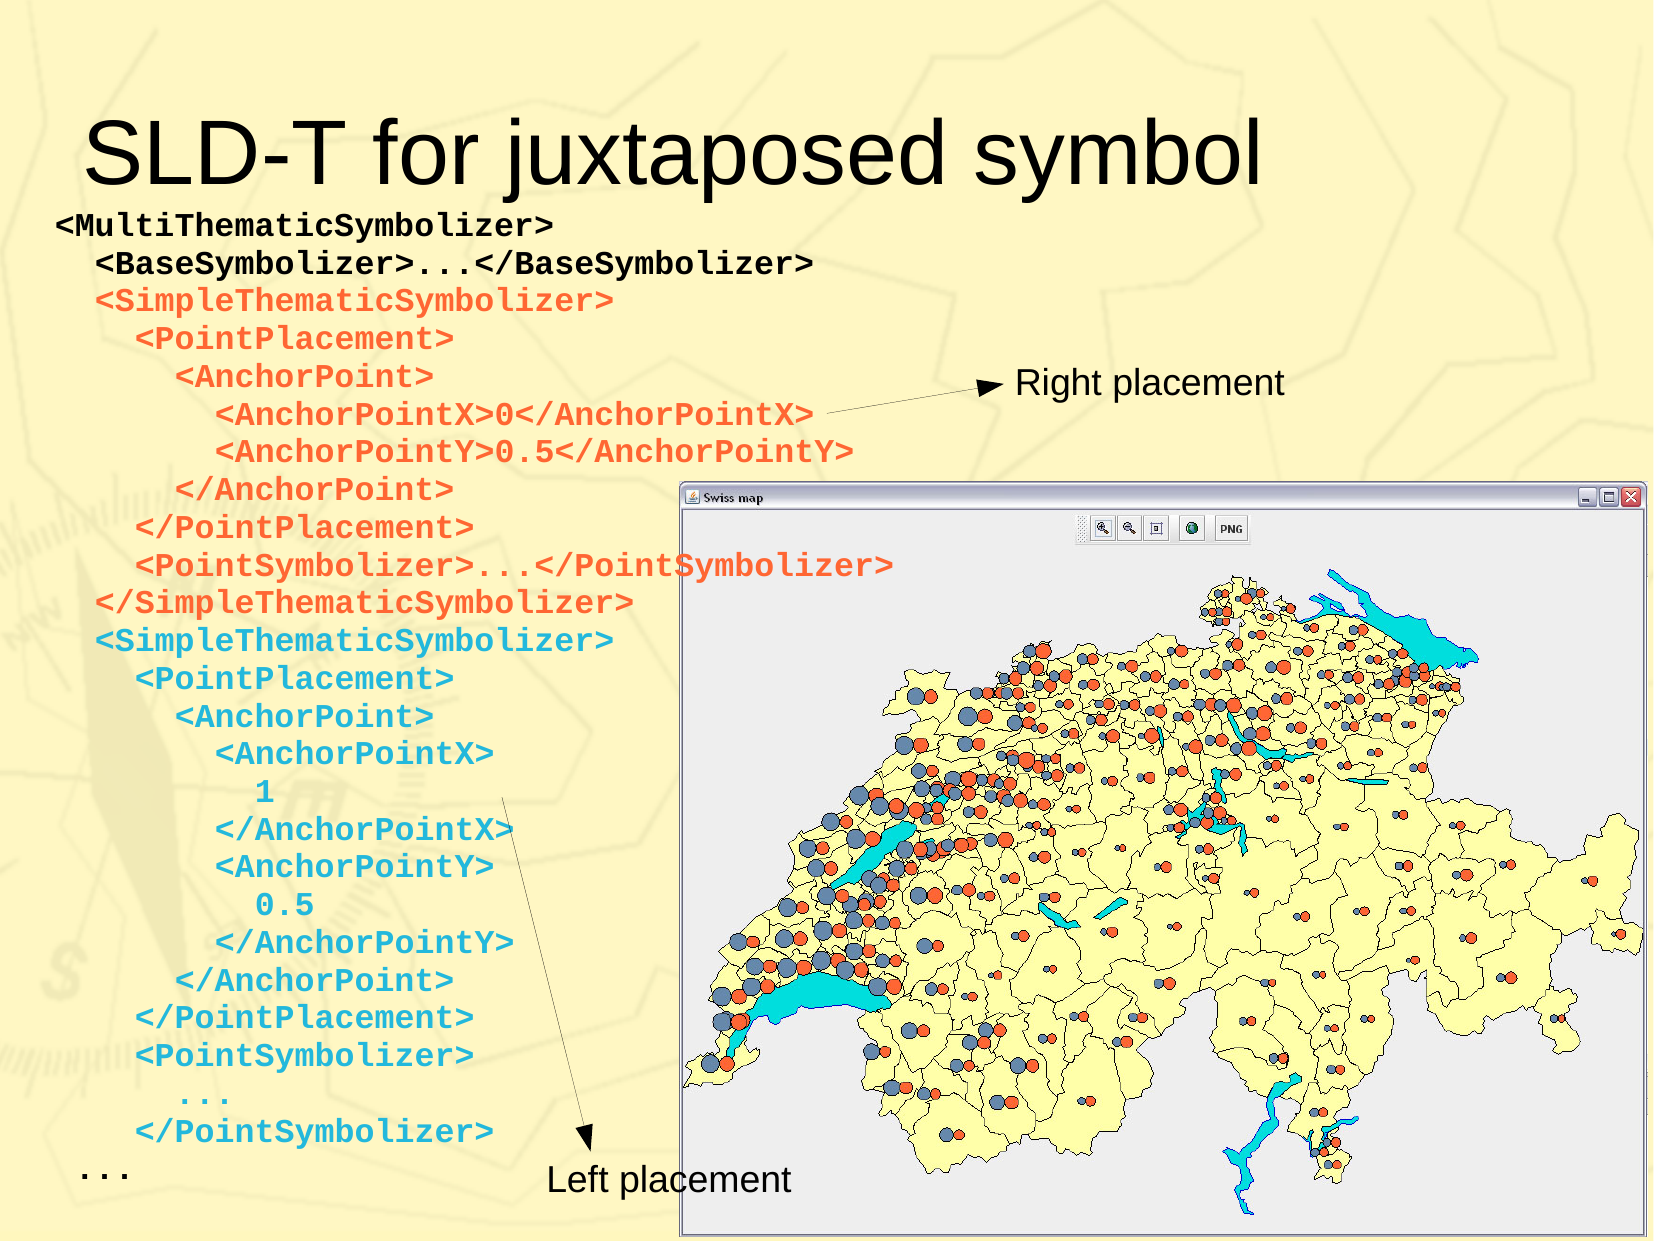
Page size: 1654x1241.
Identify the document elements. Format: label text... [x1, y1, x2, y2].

text_box Left placement [531, 1151, 807, 1209]
title SLD-T for juxtaposed symbol [82, 49, 1571, 257]
text_box <MultiThematicSymbolizer> <BaseSymbolizer>...</BaseSymbolizer> <SimpleThematicSymbolizer> <PointPlacement> <AnchorPoint> <AnchorPointX>0</AnchorPointX> <AnchorPointY>0.5</AnchorPointY> </AnchorPoint> </PointPlacement> <PointSymbolizer>...</PointSymbolizer> </SimpleThematicSymbolizer> <SimpleThematicSymbolizer> <PointPlacement> <AnchorPoint> <AnchorPointX> 1 </AnchorPointX> <AnchorPointY> 0.5 </AnchorPointY> </AnchorPoint> </PointPlacement> <PointSymbolizer> ... </PointSymbolizer> ... [0, 201, 1359, 1236]
text_box Right placement [999, 354, 1301, 412]
picture [0, 0, 1654, 1241]
